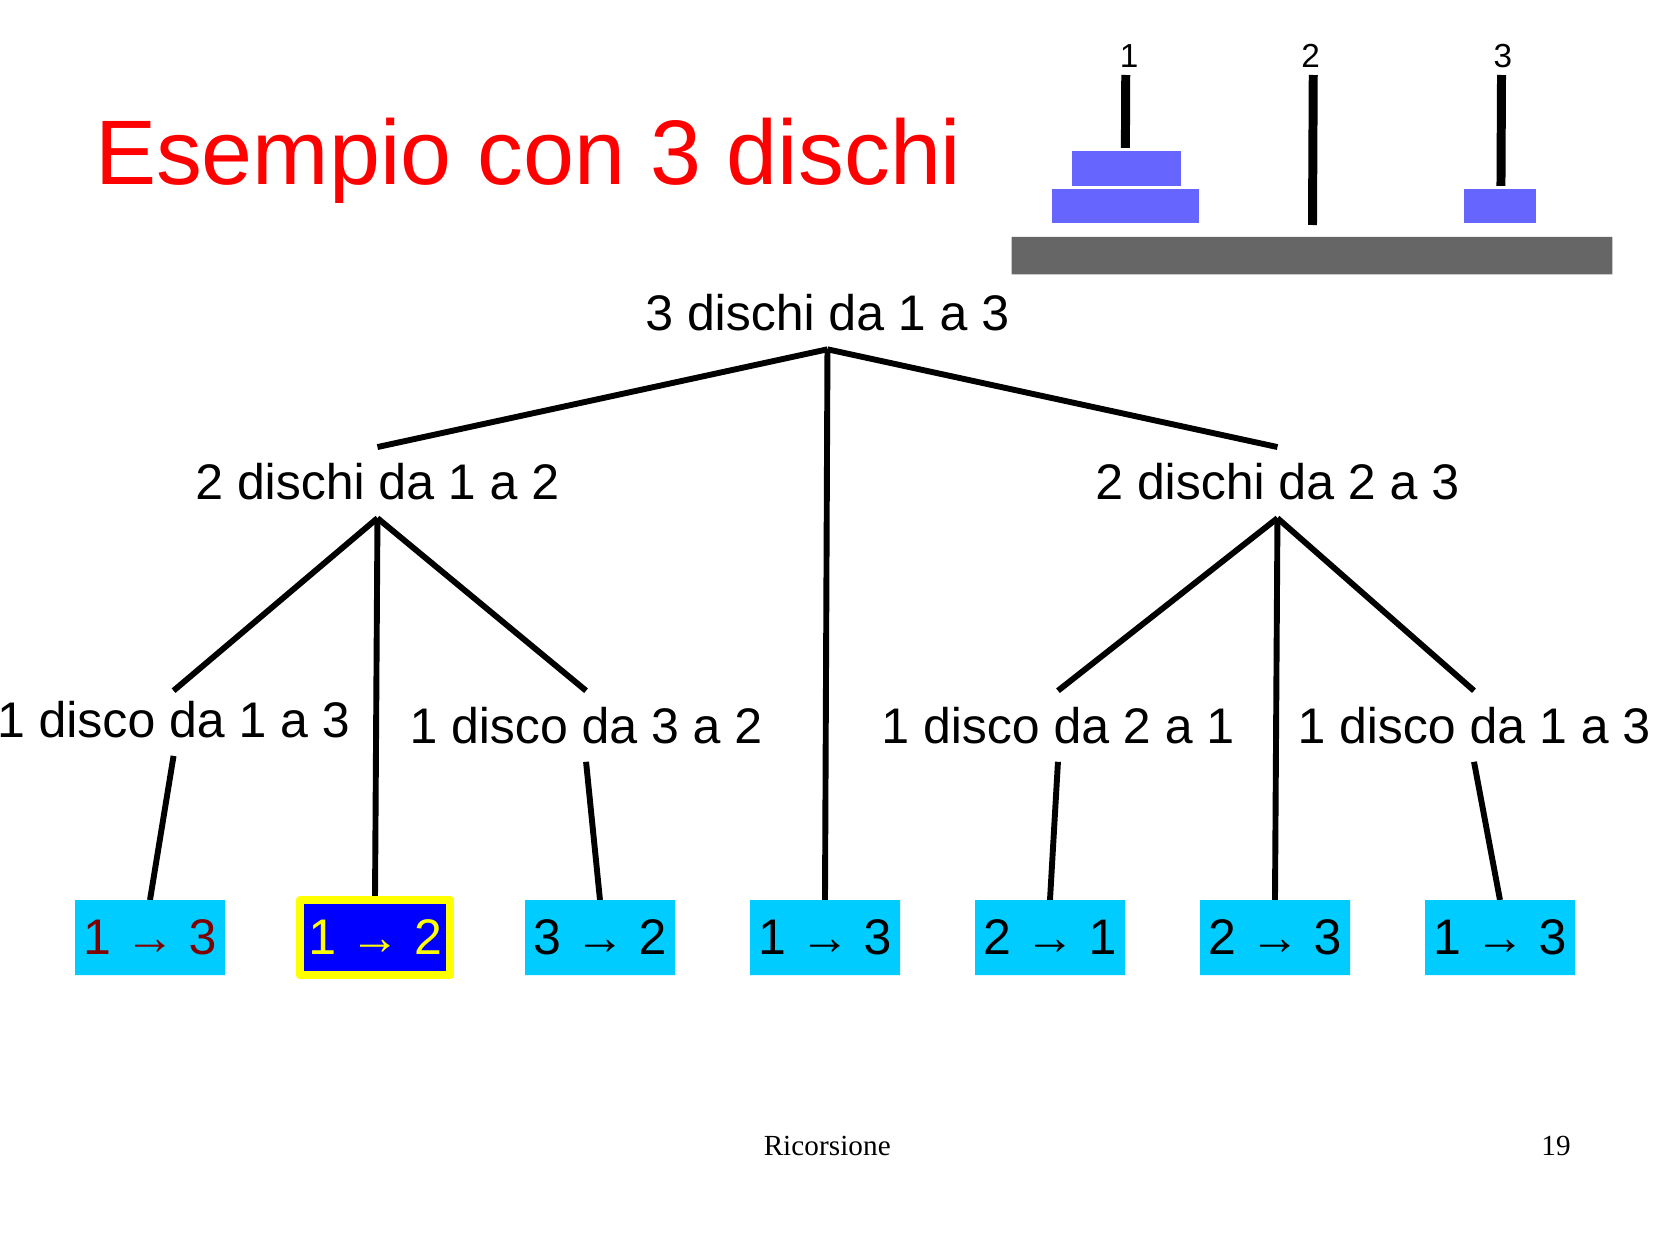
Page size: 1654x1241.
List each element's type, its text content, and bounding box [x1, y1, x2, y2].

text_box 1 disco da 1 a 3 [1282, 690, 1654, 762]
text_box 3 [1493, 37, 1539, 76]
text_box 1 disco da 2 a 1 [866, 690, 1250, 762]
text_box 1 disco da 3 a 2 [394, 690, 778, 762]
text_box 3 dischi da 1 a 3 [630, 278, 1025, 350]
text_box 1 disco da 1 a 3 [0, 684, 365, 756]
title Esempio con 3 dischi [82, 49, 976, 257]
text_box 1 → 3 [75, 900, 226, 976]
text_box 1 → 2 [300, 900, 451, 976]
text_box 2 [1301, 37, 1358, 76]
text_box 1 [1119, 37, 1165, 76]
text_box 2 dischi da 2 a 3 [1080, 447, 1475, 519]
text_box [1011, 236, 1613, 275]
text_box [1462, 187, 1538, 225]
text_box [1050, 149, 1201, 225]
text_box 1 → 3 [1425, 900, 1576, 976]
text_box 2 → 1 [975, 900, 1126, 976]
text_box 3 → 2 [525, 900, 676, 976]
text_box 1 → 3 [750, 900, 901, 976]
text_box 2 dischi da 1 a 2 [180, 447, 575, 519]
text_box 2 → 3 [1200, 900, 1351, 976]
